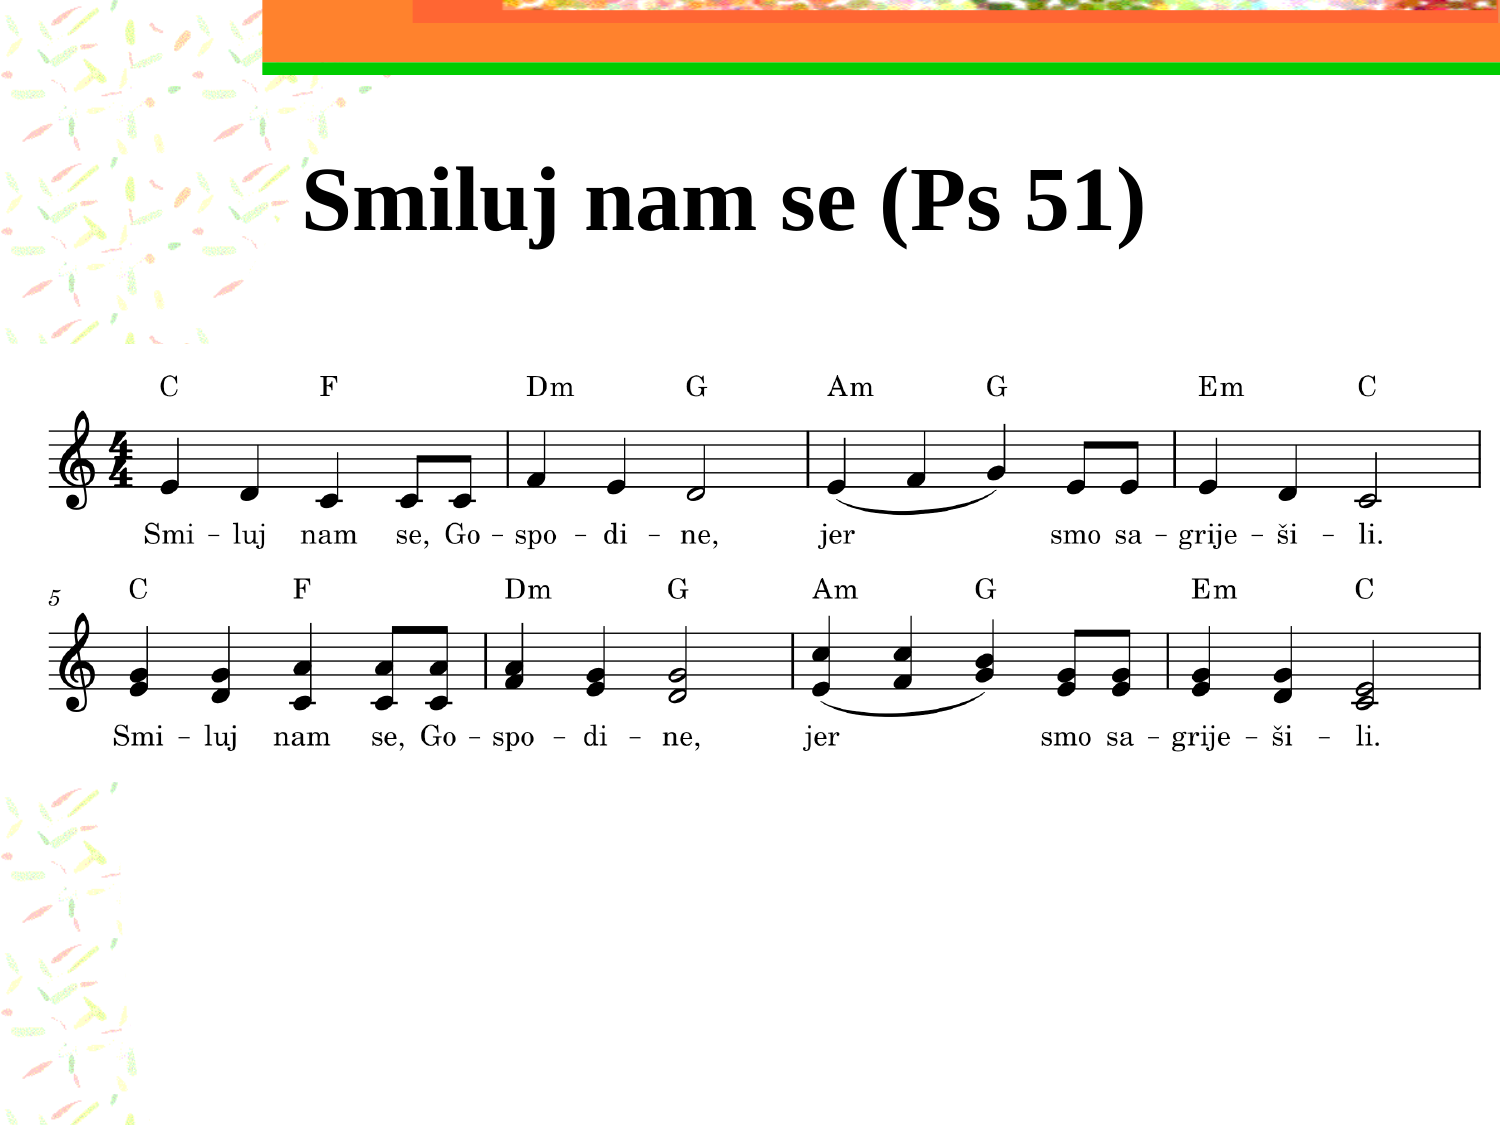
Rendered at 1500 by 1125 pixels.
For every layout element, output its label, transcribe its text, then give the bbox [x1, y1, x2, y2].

picture [0, 0, 1500, 1125]
title Smiluj nam se (Ps 51) [87, 99, 1363, 288]
picture [412, 0, 1500, 23]
